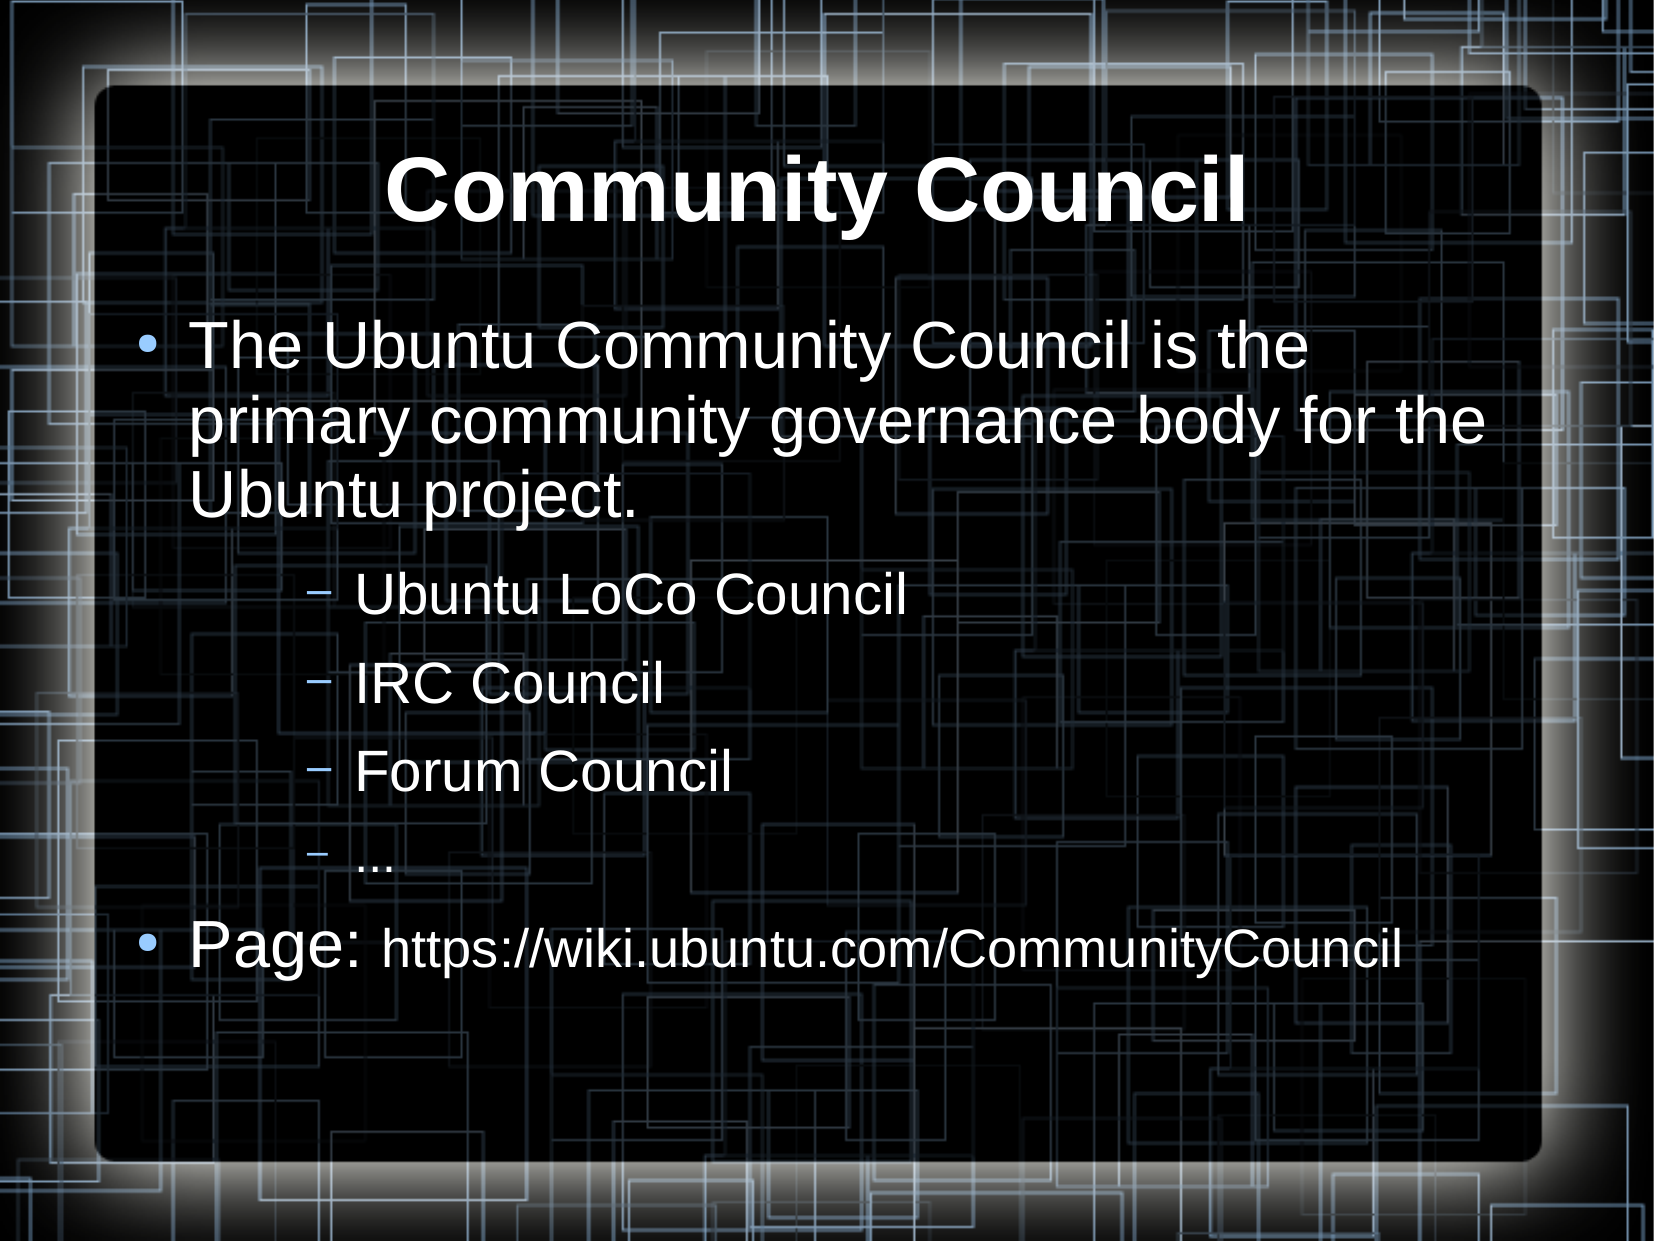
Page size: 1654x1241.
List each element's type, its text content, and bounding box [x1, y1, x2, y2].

list The Ubuntu Community Council is the primary community governance body for the Ubuntu project. Ubuntu LoCo Council IRC Council Forum Council ... Page: https://wiki.ubuntu.com/CommunityCouncil [118, 307, 1512, 1112]
title Community Council [106, 104, 1530, 277]
picture [0, 0, 1654, 1241]
